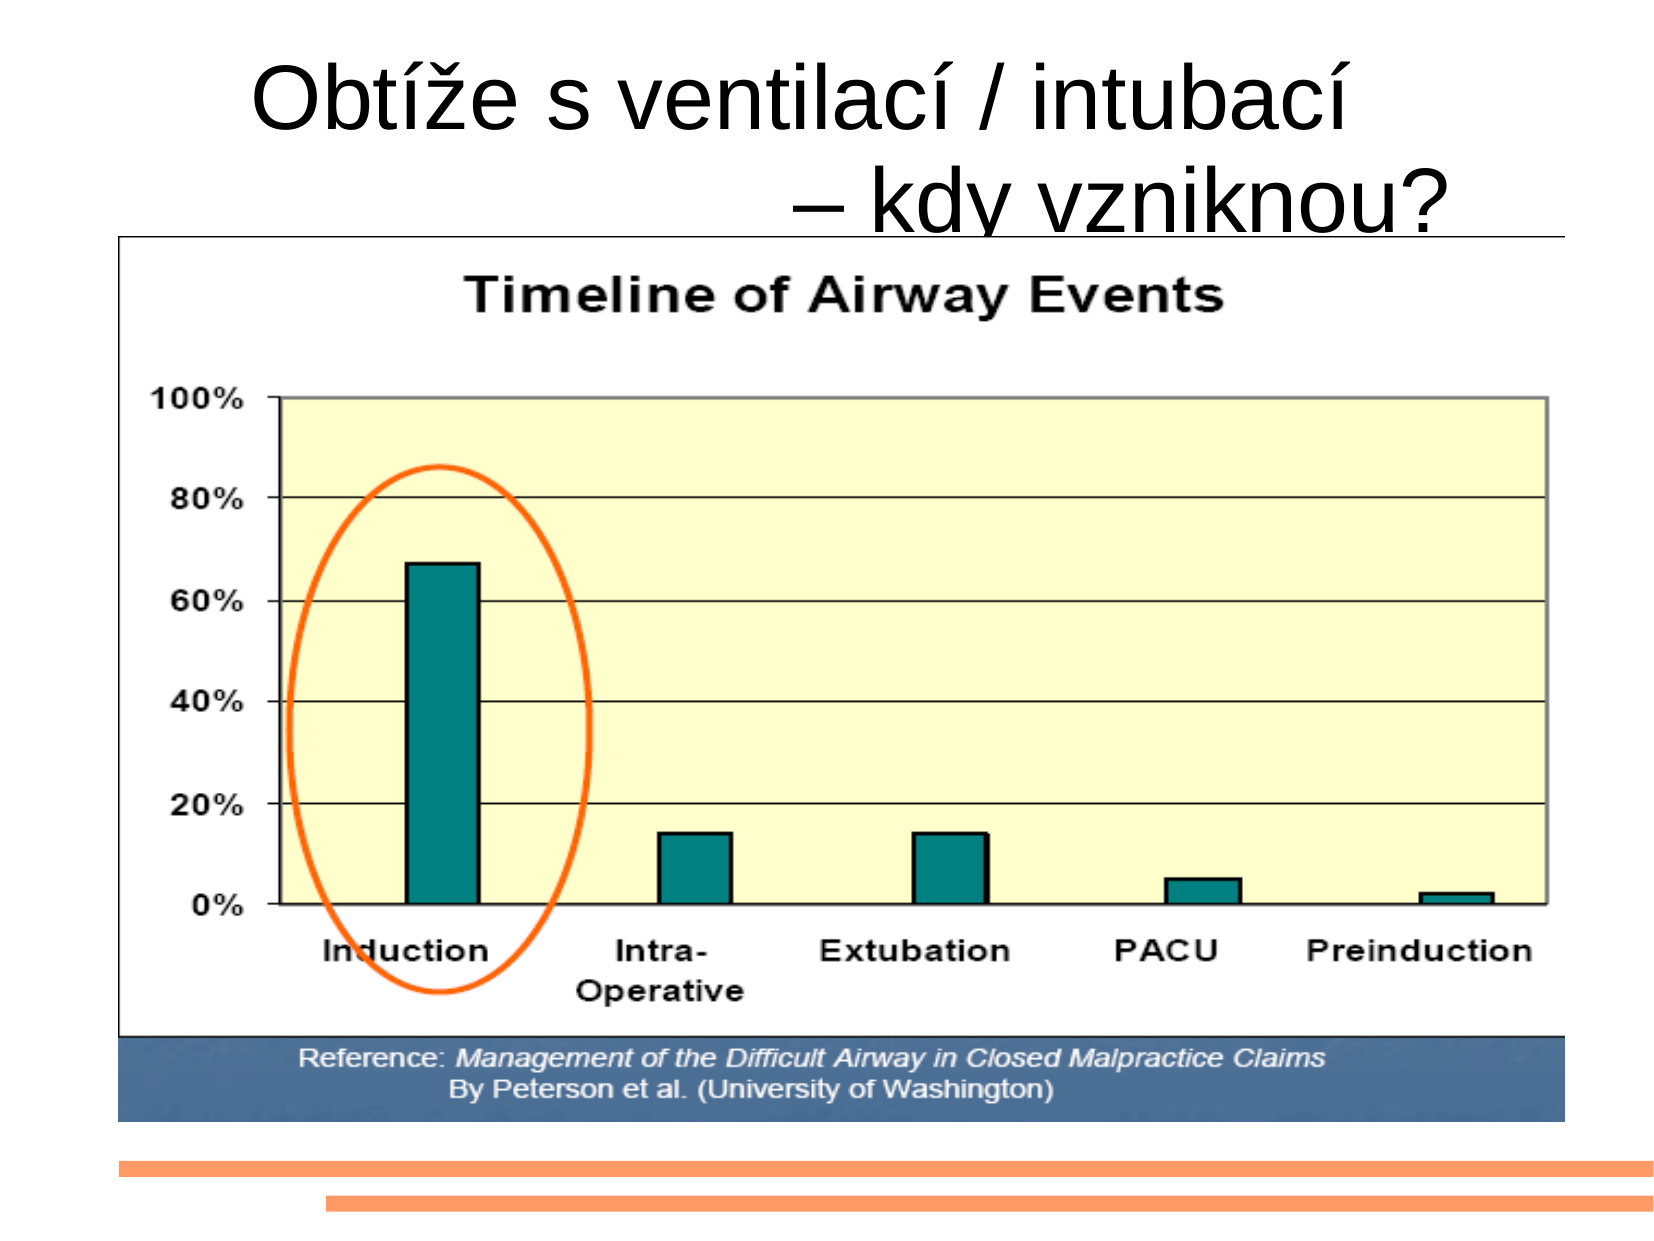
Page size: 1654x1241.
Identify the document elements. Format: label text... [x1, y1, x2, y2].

title Obtíže s ventilací / intubací – kdy vzniknou? [121, 53, 1534, 236]
picture [118, 236, 1565, 1123]
